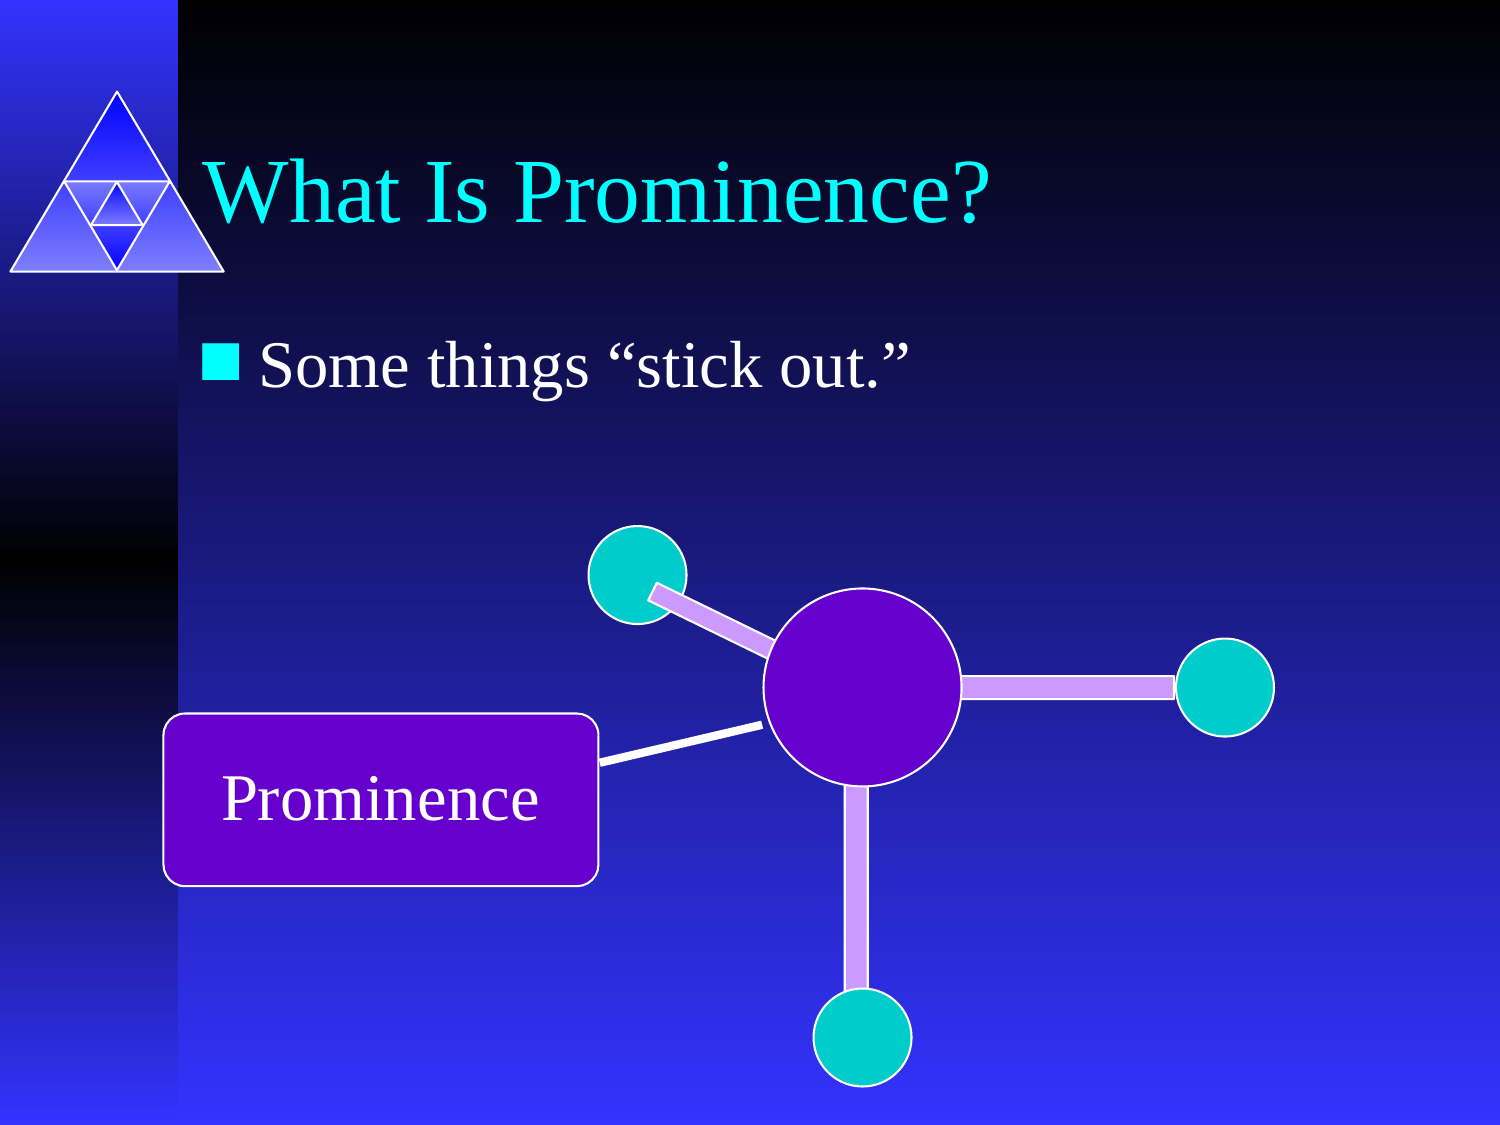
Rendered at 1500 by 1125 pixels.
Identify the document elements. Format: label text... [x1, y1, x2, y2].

text_box [163, 713, 599, 887]
text_box [588, 526, 1175, 1087]
text_box Prominence [170, 720, 592, 880]
title What Is Prominence? [187, 99, 1463, 288]
text_box [1176, 638, 1274, 737]
list Some things “stick out.” [187, 324, 1463, 1001]
